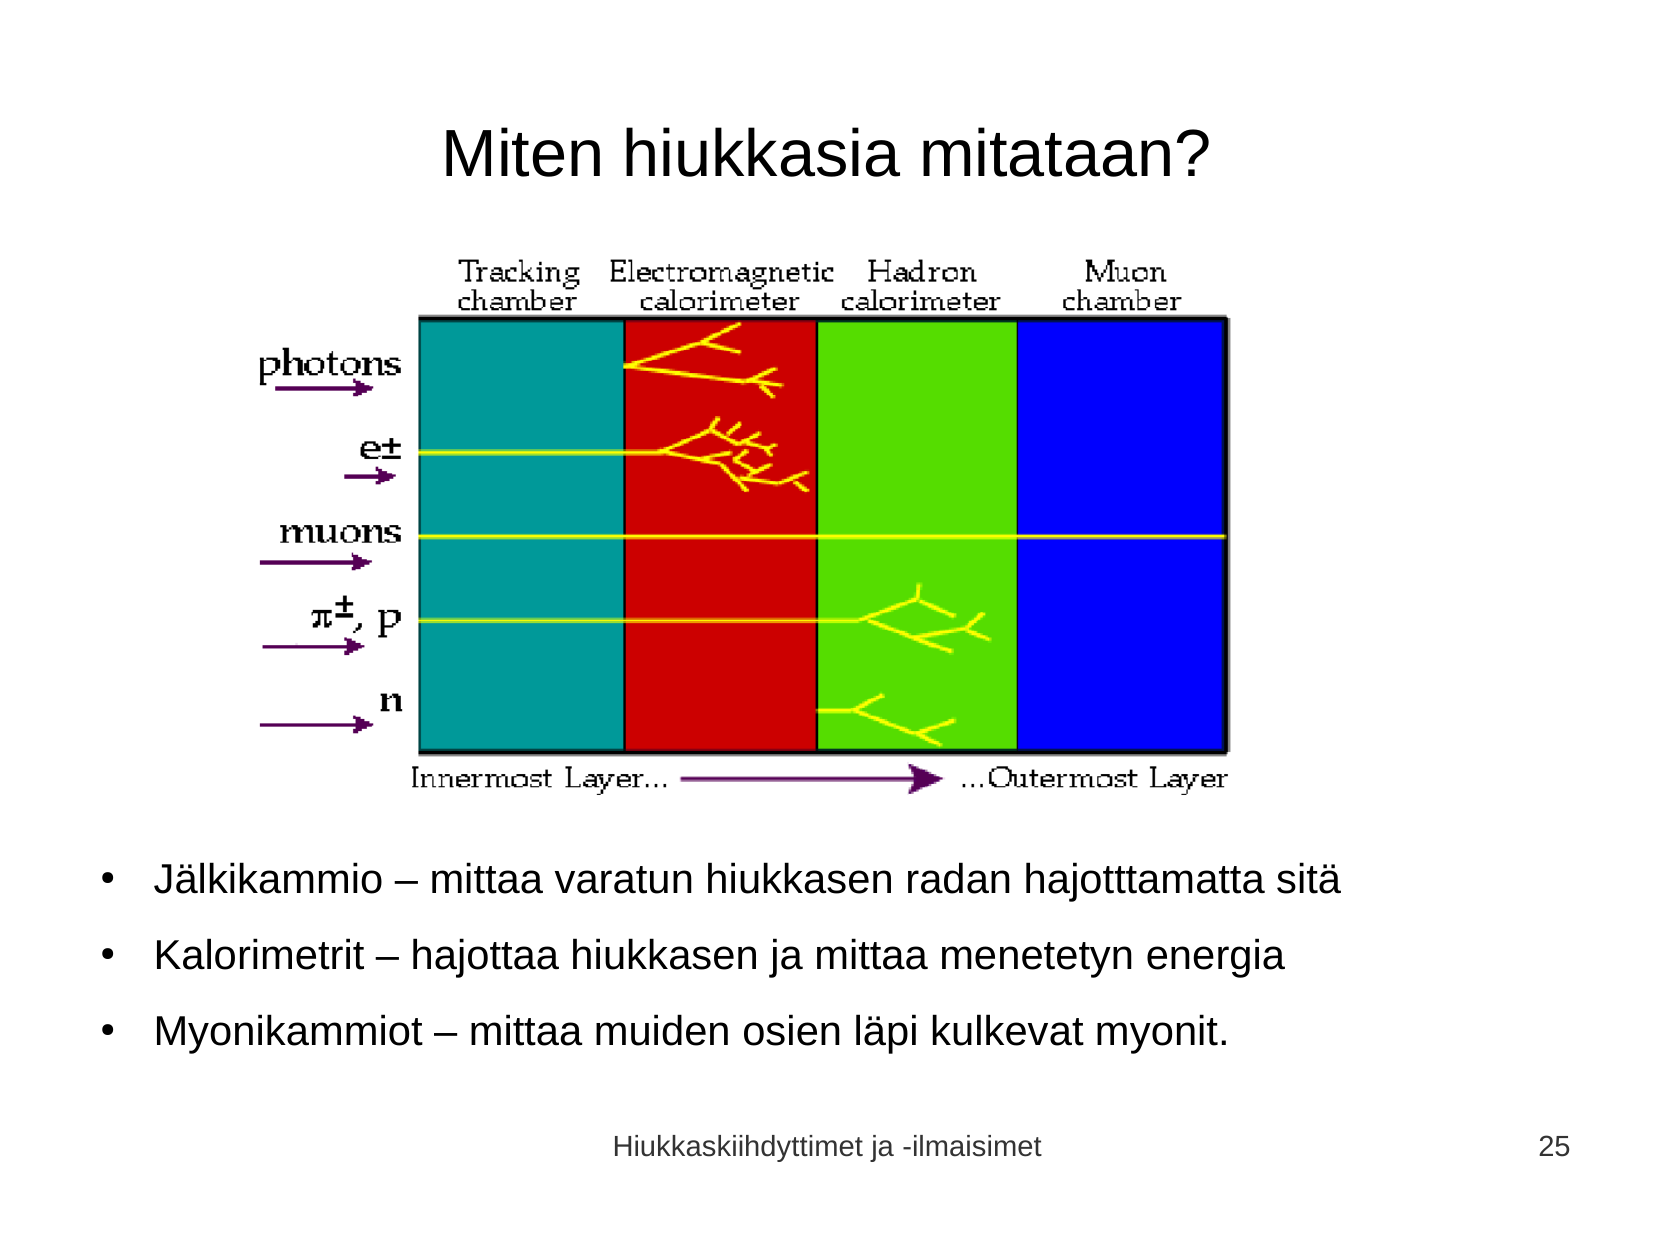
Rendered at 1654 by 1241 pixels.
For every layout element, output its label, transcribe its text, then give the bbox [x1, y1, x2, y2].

list Jälkikammio – mittaa varatun hiukkasen radan hajotttamatta sitä Kalorimetrit – hajottaa hiukkasen ja mittaa menetetyn energia Myonikammiot – mittaa muiden osien läpi kulkevat myonit. [82, 856, 1477, 1152]
title Miten hiukkasia mitataan? [82, 49, 1571, 257]
picture [259, 206, 1329, 798]
